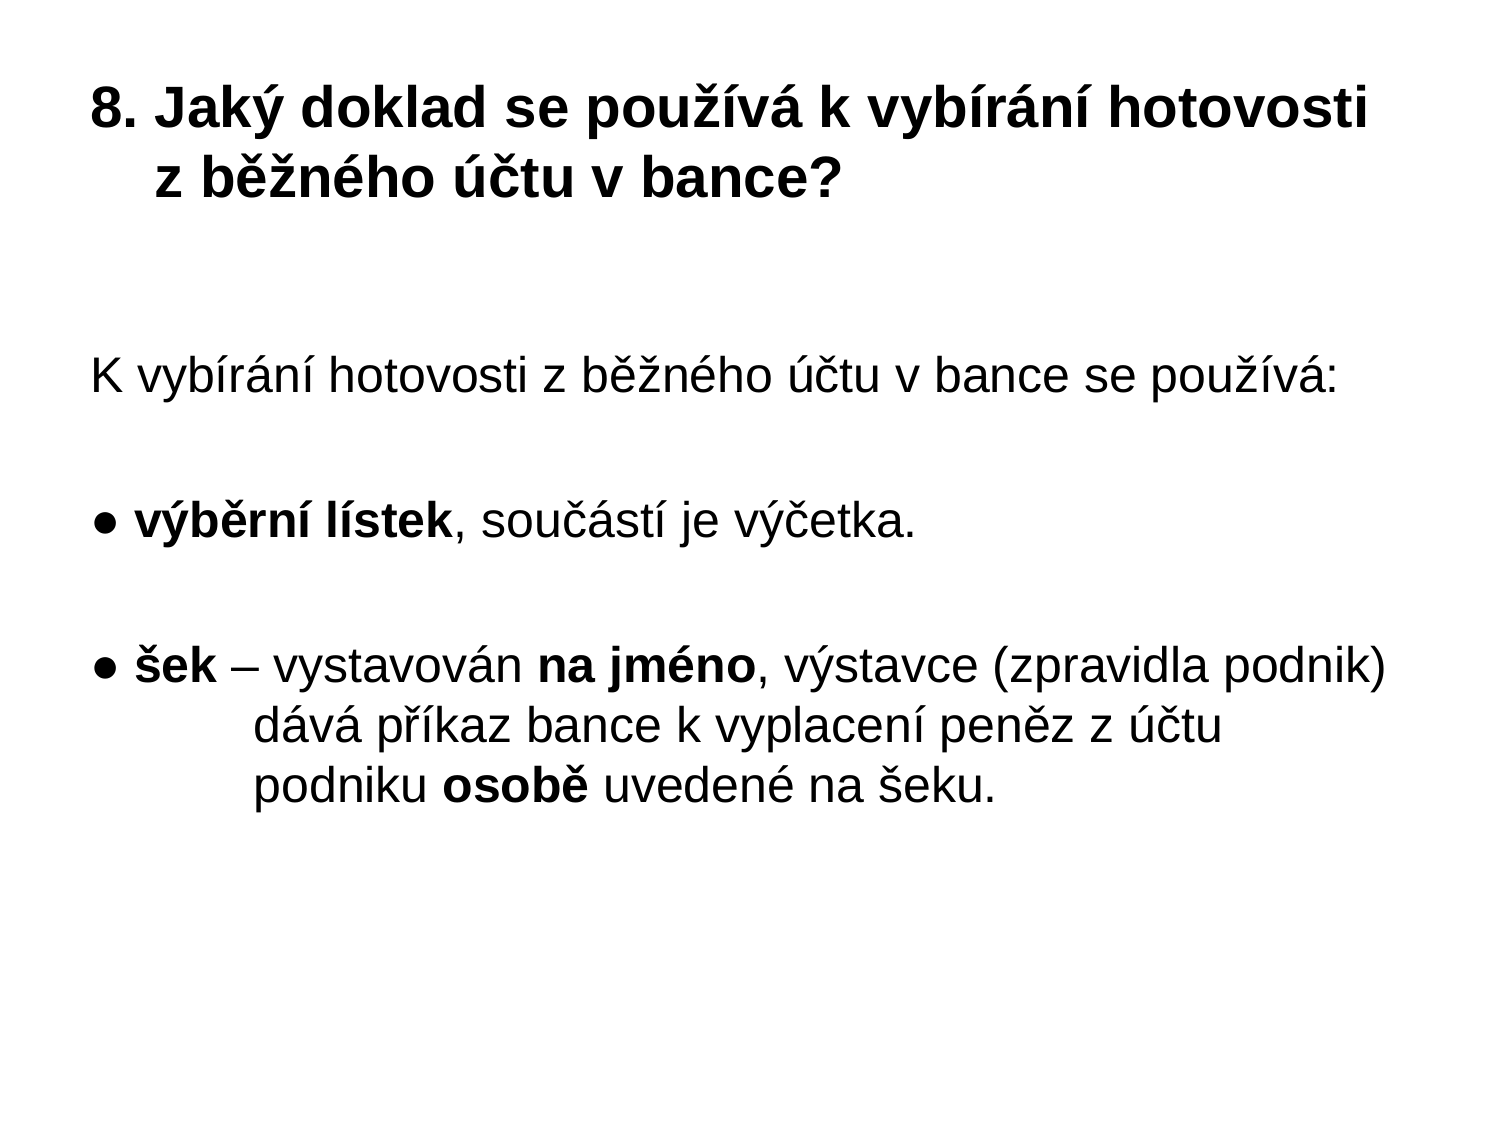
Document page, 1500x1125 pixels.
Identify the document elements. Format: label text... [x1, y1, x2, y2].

list K vybírání hotovosti z běžného účtu v bance se používá: ● výběrní lístek, součástí je výčetka. ● šek – vystavován na jméno, výstavce (zpravidla podnik) dává příkaz bance k vyplacení peněz z účtu podniku osobě uvedené na šeku. [75, 262, 1426, 1006]
title 8. Jaký doklad se používá k vybírání hotovosti z běžného účtu v bance? [75, 45, 1426, 233]
